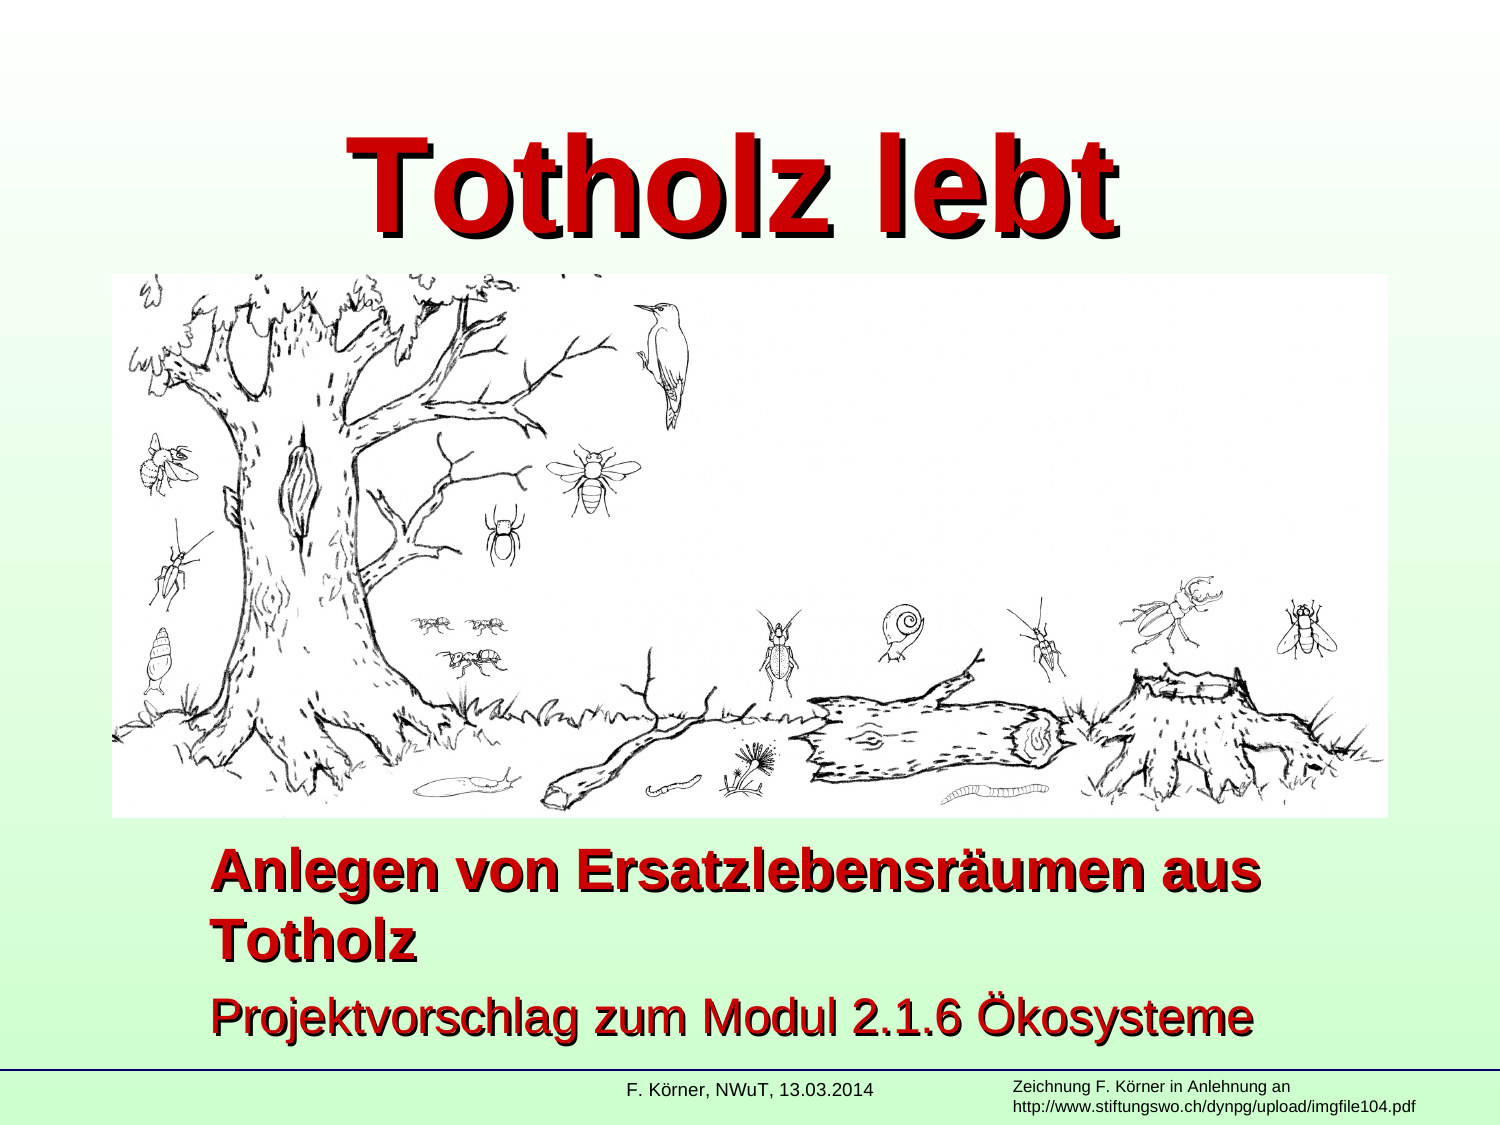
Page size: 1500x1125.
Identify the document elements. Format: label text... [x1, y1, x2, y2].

picture [112, 274, 1388, 818]
text_box Totholz lebt [299, 87, 1132, 268]
text_box Zeichnung F. Körner in Anlehnung an http://www.stiftungswo.ch/dynpg/upload/imgfile104.pdf [998, 1067, 1500, 1123]
text_box Anlegen von Ersatzlebensräumen aus Totholz Projektvorschlag zum Modul 2.1.6 Ökosysteme [164, 823, 1386, 1052]
